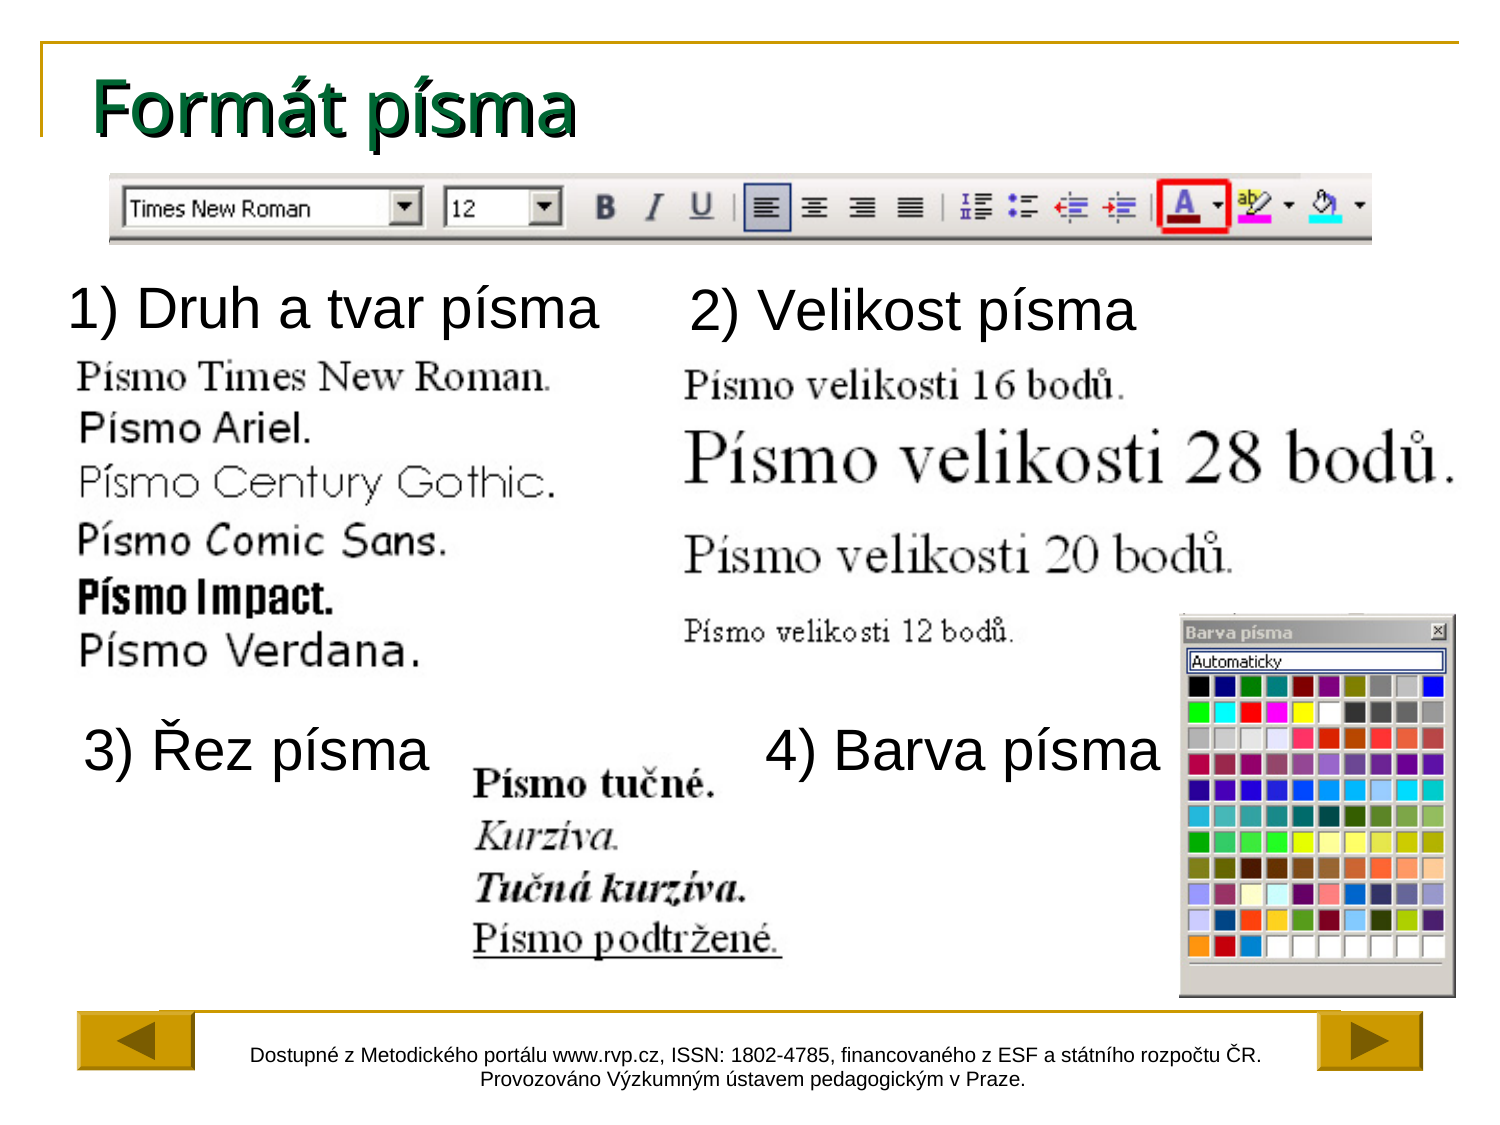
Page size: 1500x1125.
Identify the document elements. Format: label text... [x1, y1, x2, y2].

picture [677, 360, 1470, 998]
picture [59, 343, 579, 688]
title Formát písma [75, 45, 1426, 233]
picture [109, 173, 1372, 245]
text_box [1318, 1011, 1424, 1071]
text_box 2) Velikost písma [674, 269, 1347, 358]
text_box 3) Řez písma [68, 710, 502, 799]
text_box [78, 1011, 195, 1071]
text_box 4) Barva písma [750, 709, 1179, 793]
text_box 1) Druh a tvar písma [53, 268, 676, 357]
picture [455, 752, 806, 980]
